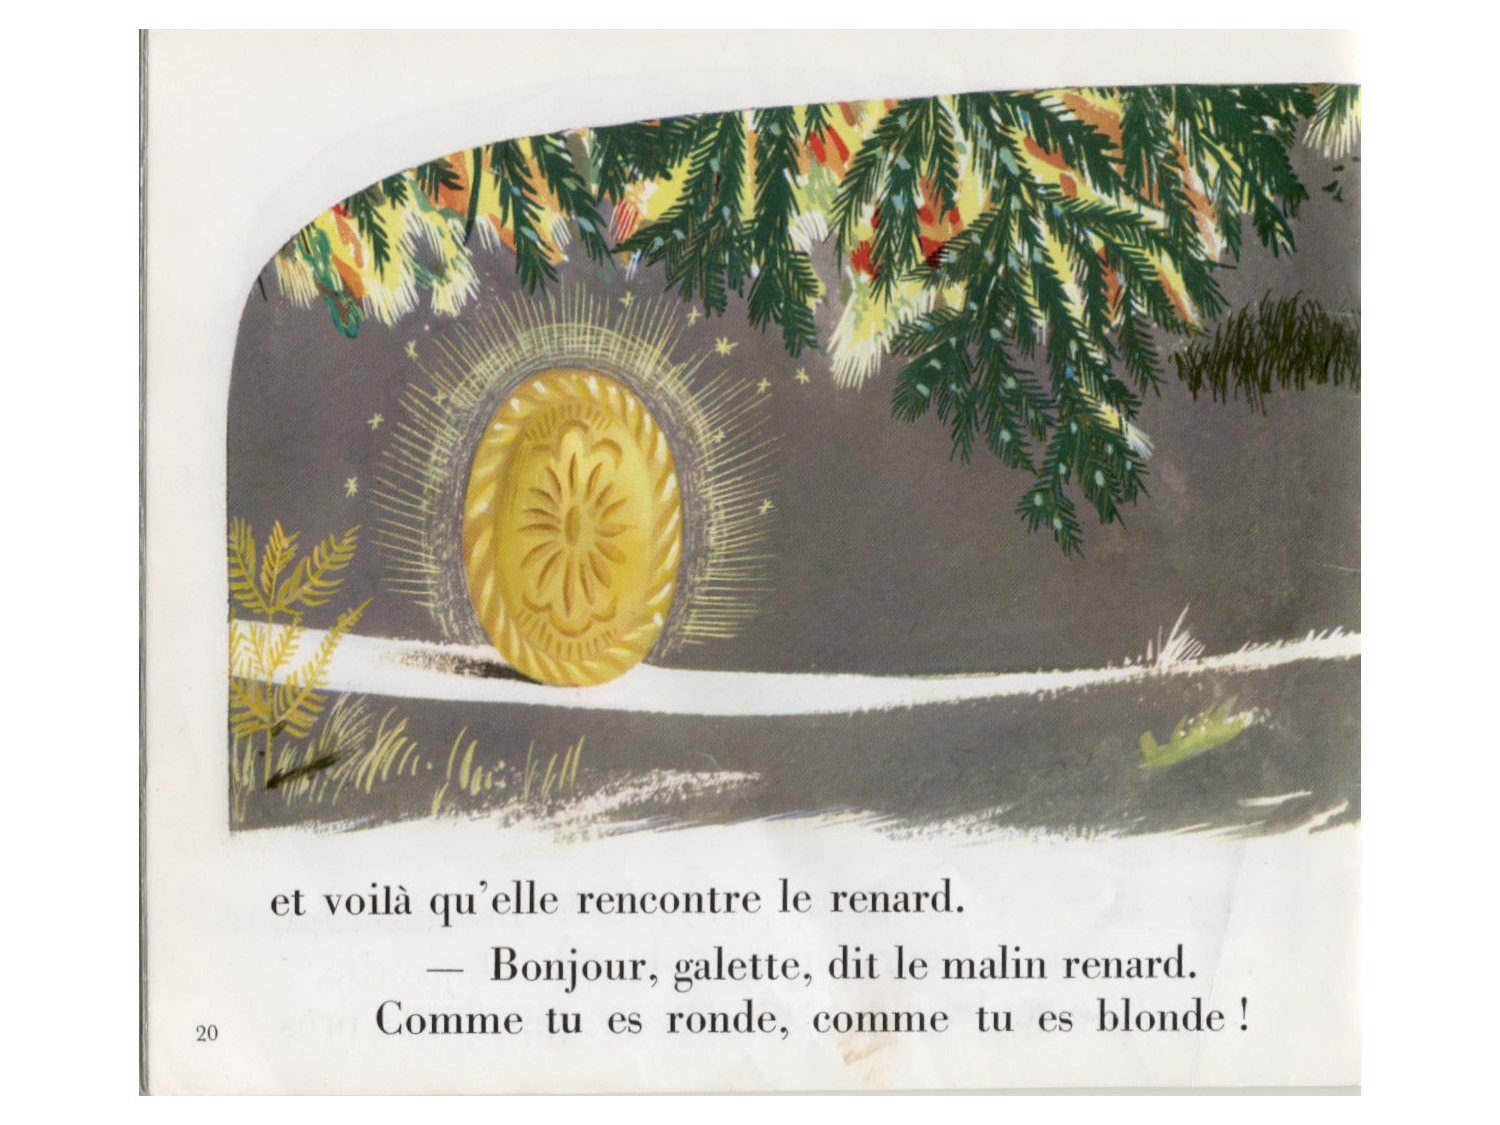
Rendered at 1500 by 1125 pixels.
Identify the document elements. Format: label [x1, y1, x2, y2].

picture [139, 29, 1361, 1096]
